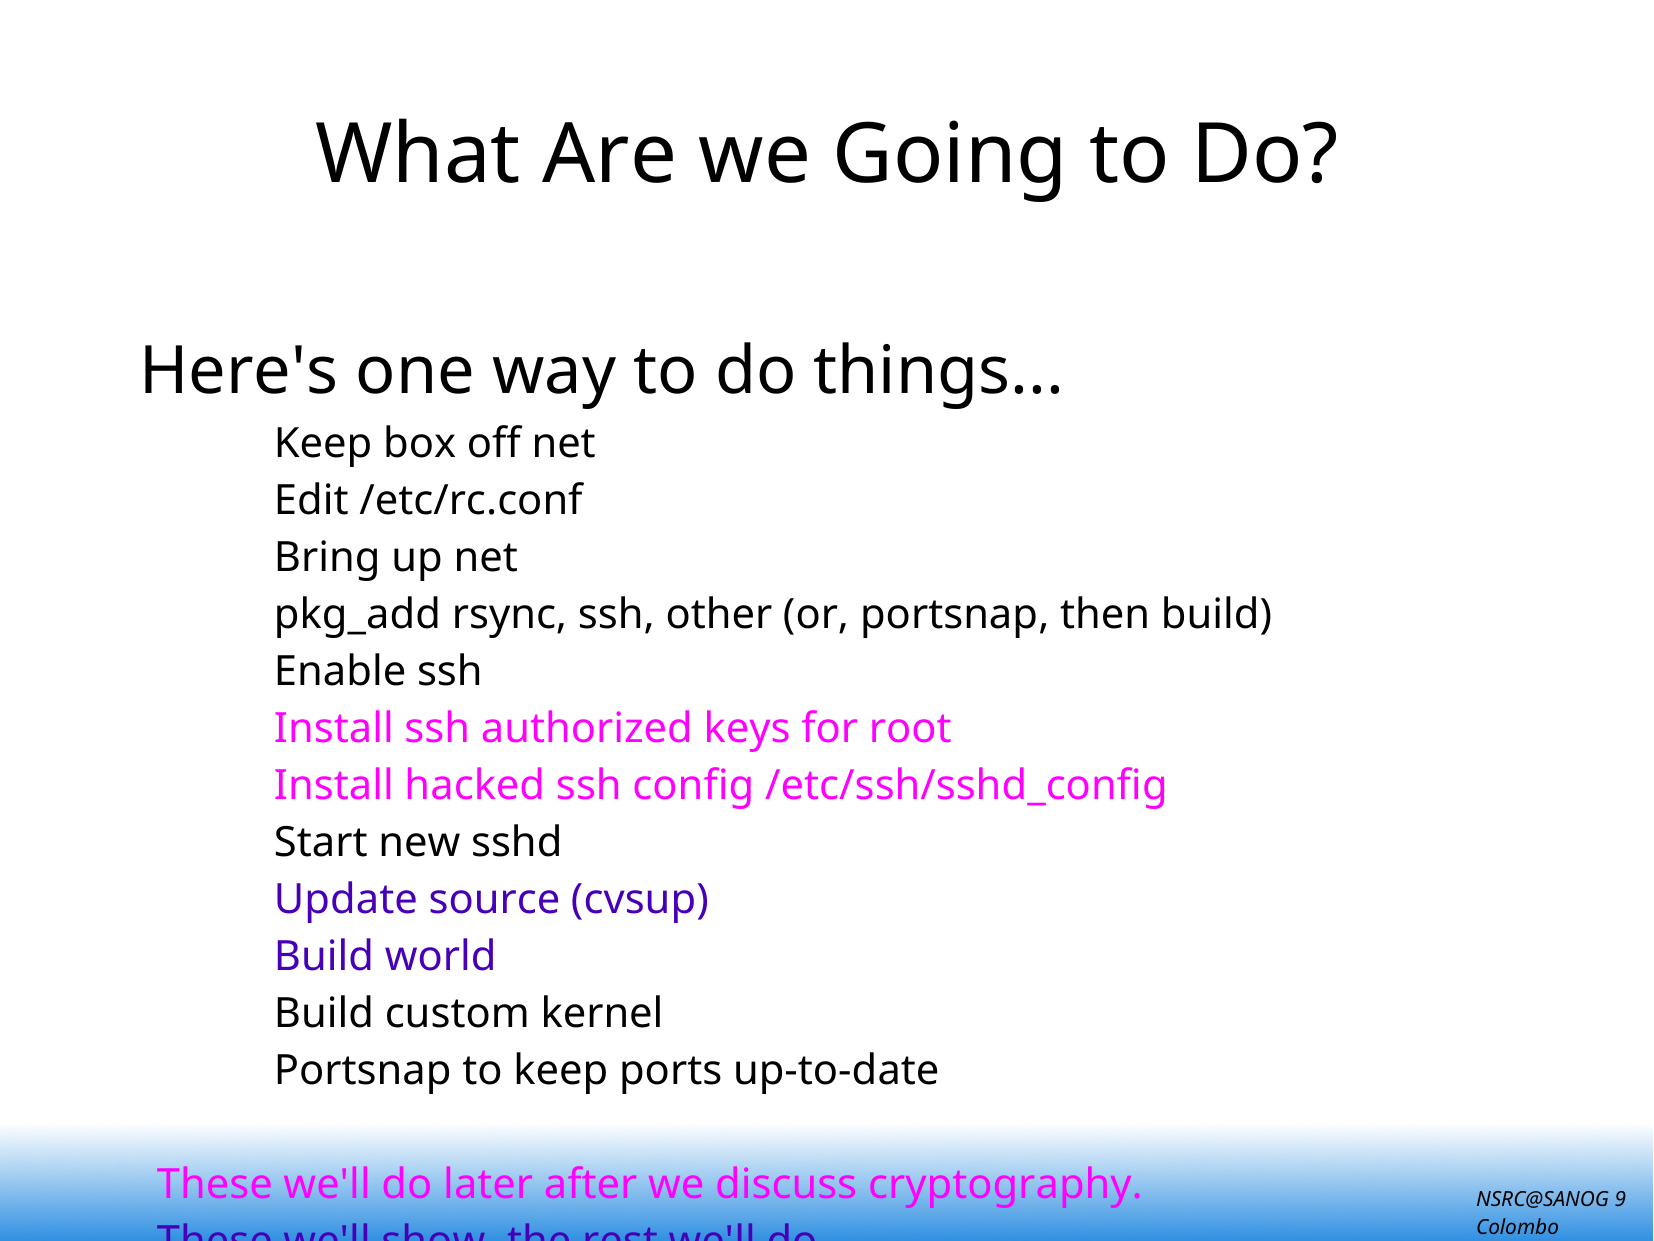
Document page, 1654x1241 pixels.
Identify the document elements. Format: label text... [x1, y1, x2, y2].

picture [322, 1235, 333, 1241]
picture [529, 1235, 541, 1241]
picture [707, 1235, 718, 1241]
picture [211, 1235, 222, 1241]
picture [798, 1235, 811, 1241]
picture [605, 1235, 616, 1241]
picture [553, 1235, 564, 1241]
picture [772, 1235, 784, 1241]
list Here's one way to do things... Keep box off net Edit /etc/rc.conf Bring up net pkg_add rsync, ssh, other (or, portsnap, then build) Enable ssh Install ssh authorized keys for root Install hacked ssh config /etc/ssh/sshd_config Start new sshd Update source (cvsup) Build world Build custom kernel Portsnap to keep ports up-to-date These we'll do later after we discuss cryptography. These we'll show, the rest we'll do. [121, 322, 1561, 1133]
picture [0, 1122, 1653, 1241]
picture [408, 1235, 420, 1241]
picture [255, 1235, 266, 1241]
picture [433, 1235, 446, 1241]
picture [187, 1235, 199, 1241]
title What Are we Going to Do? [121, 46, 1534, 254]
